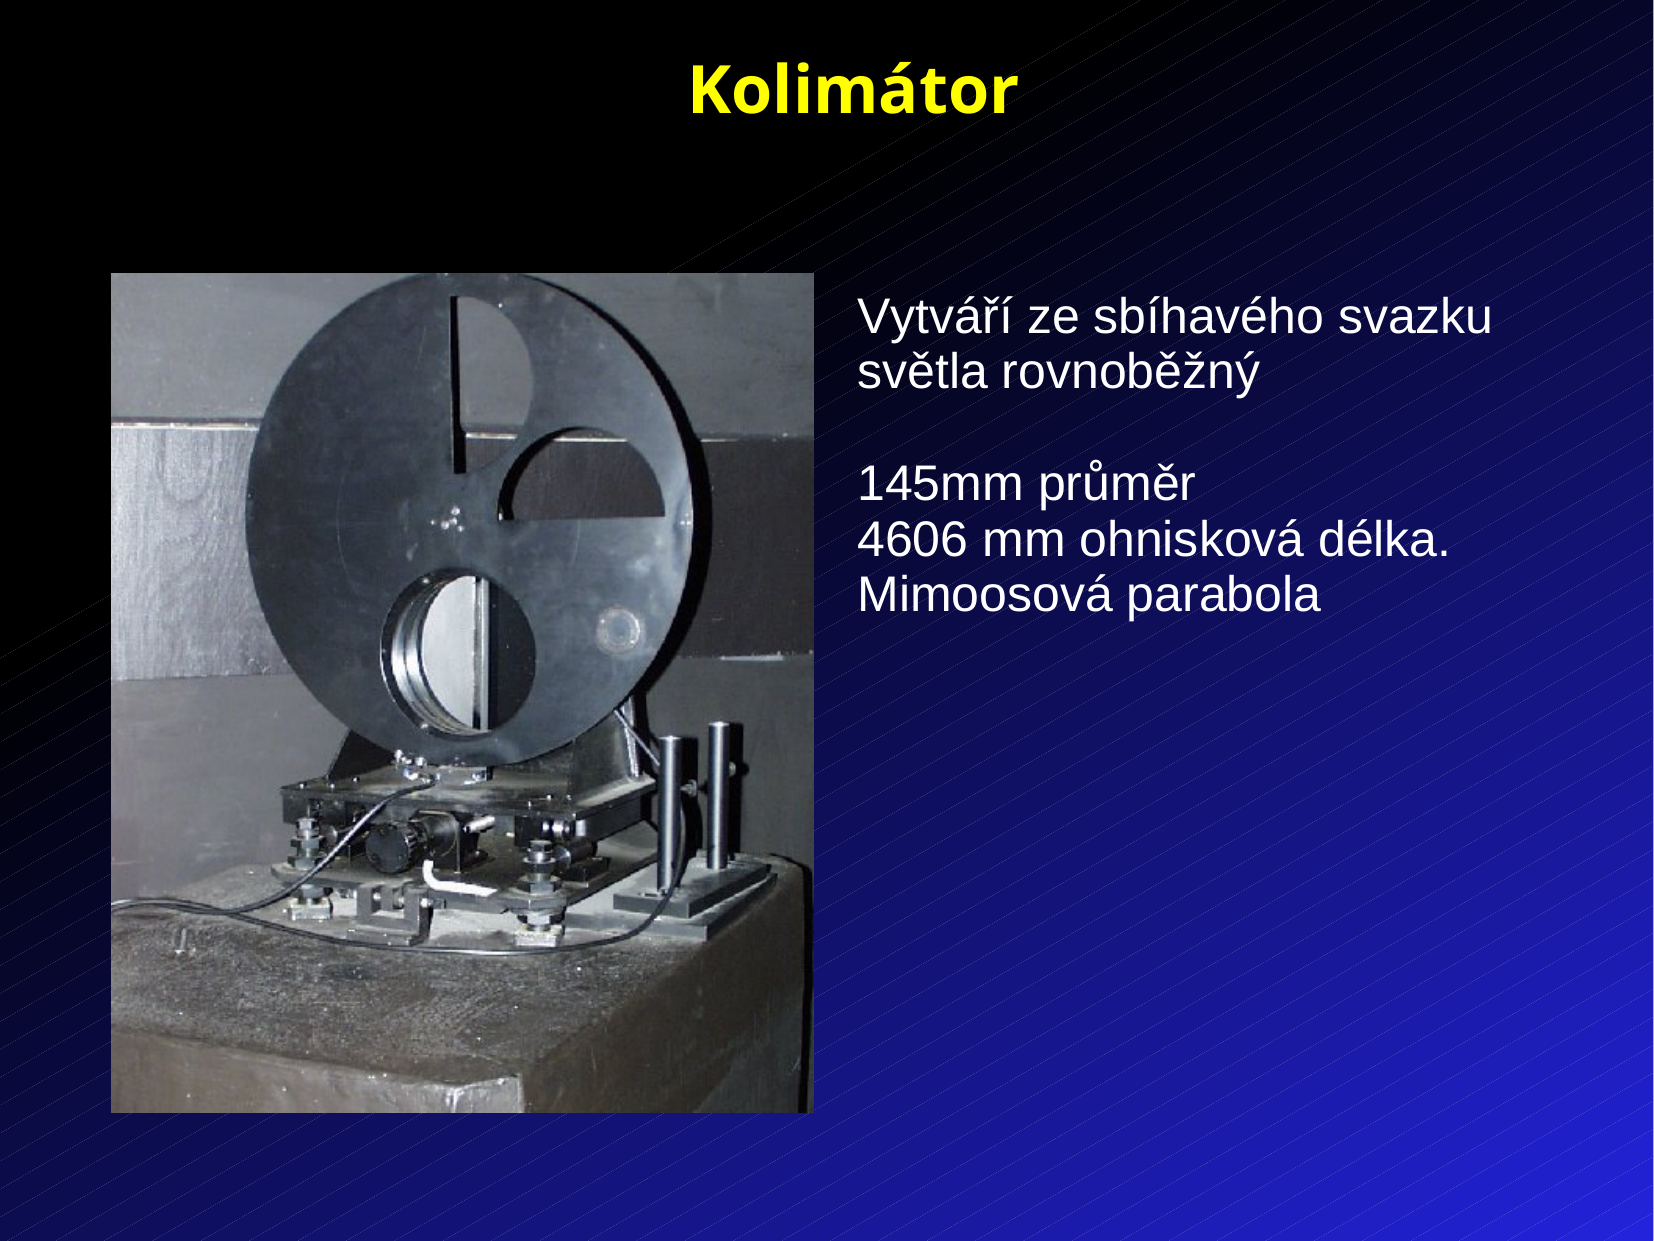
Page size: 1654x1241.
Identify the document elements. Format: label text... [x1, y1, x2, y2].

title Kolimátor [118, 27, 1607, 148]
text_box Vytváří ze sbíhavého svazku světla rovnoběžný 145mm průměr 4606 mm ohnisková délka. Mimoosová parabola [842, 280, 1538, 630]
picture [111, 273, 814, 1113]
